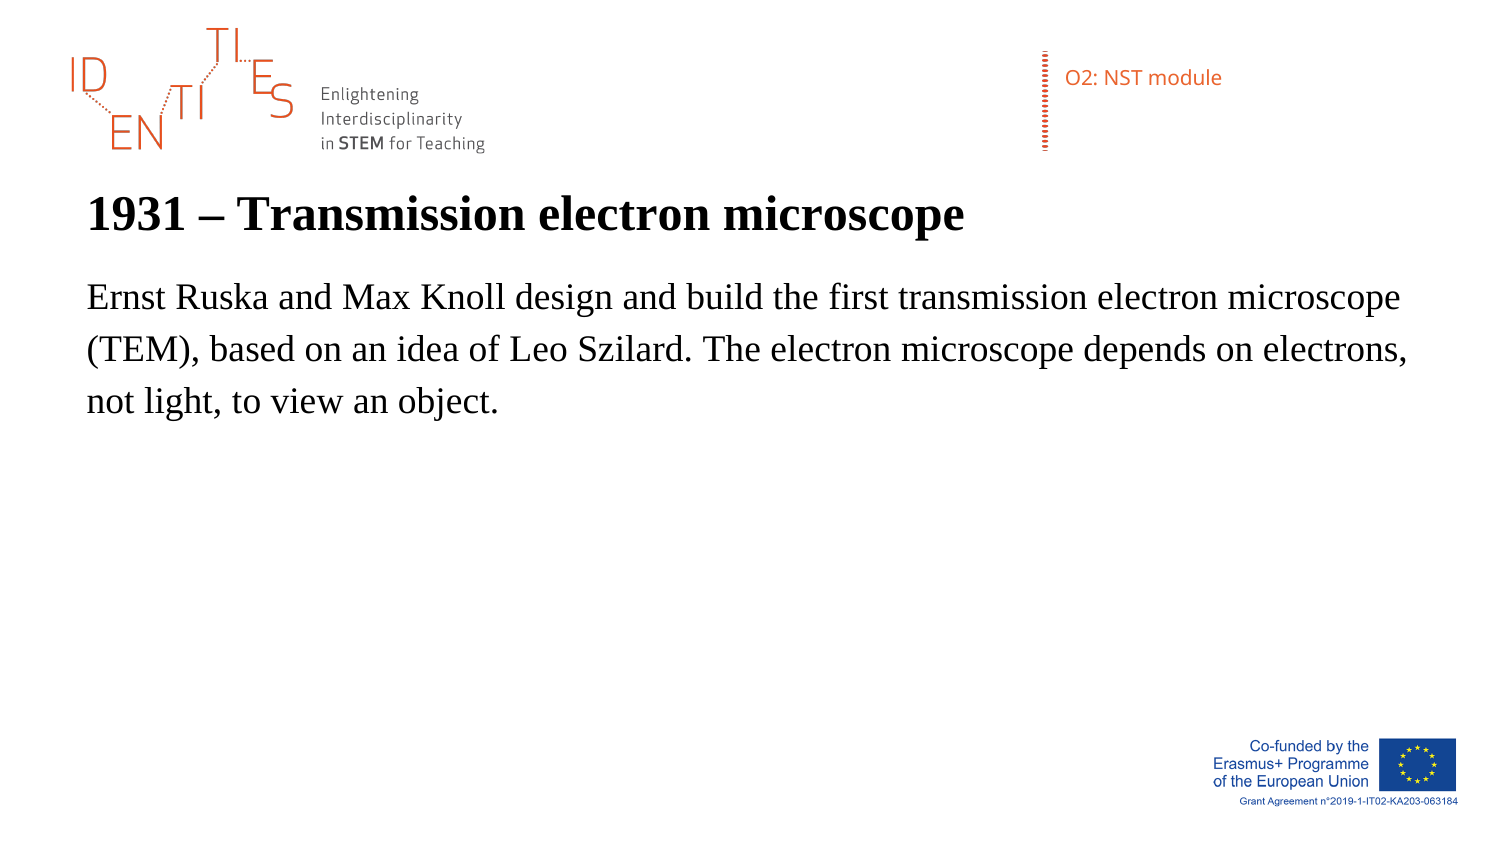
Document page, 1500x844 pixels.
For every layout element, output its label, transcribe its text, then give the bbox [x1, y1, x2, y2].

picture [1208, 735, 1459, 810]
picture [71, 24, 485, 157]
picture [1042, 51, 1051, 151]
text_box O2: NST module [1051, 57, 1472, 139]
text_box 1931 – Transmission electron microscope Ernst Ruska and Max Knoll design and build the first transmission electron microscope (TEM), based on an idea of Leo Szilard. The electron microscope depends on electrons, not light, to view an object. [71, 156, 1446, 502]
